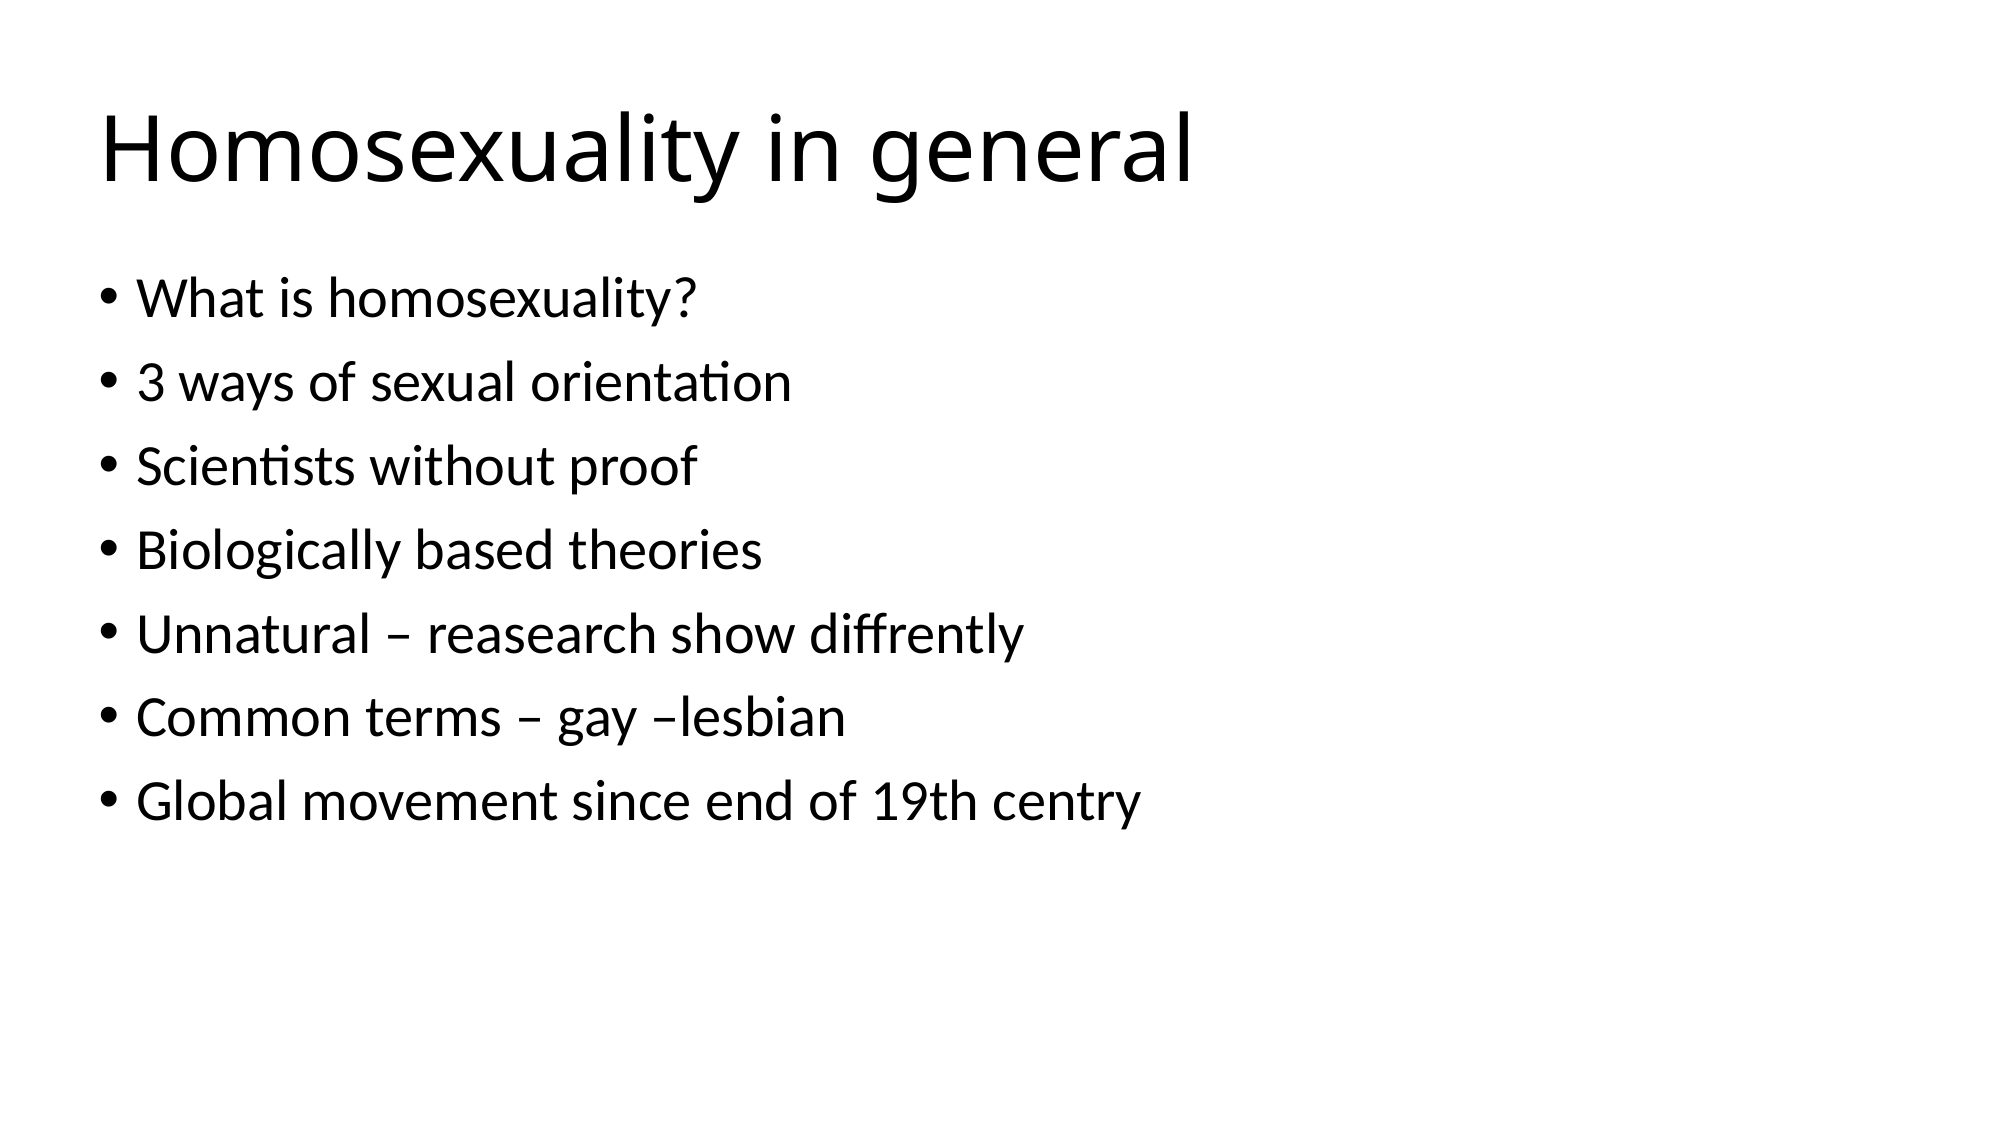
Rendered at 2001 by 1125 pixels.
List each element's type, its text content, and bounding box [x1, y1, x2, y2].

list What is homosexuality? 3 ways of sexual orientation Scientists without proof Biologically based theories Unnatural – reasearch show diffrently Common terms – gay –lesbian Global movement since end of 19th centry [83, 260, 1863, 1014]
title Homosexuality in general [83, 42, 1809, 260]
